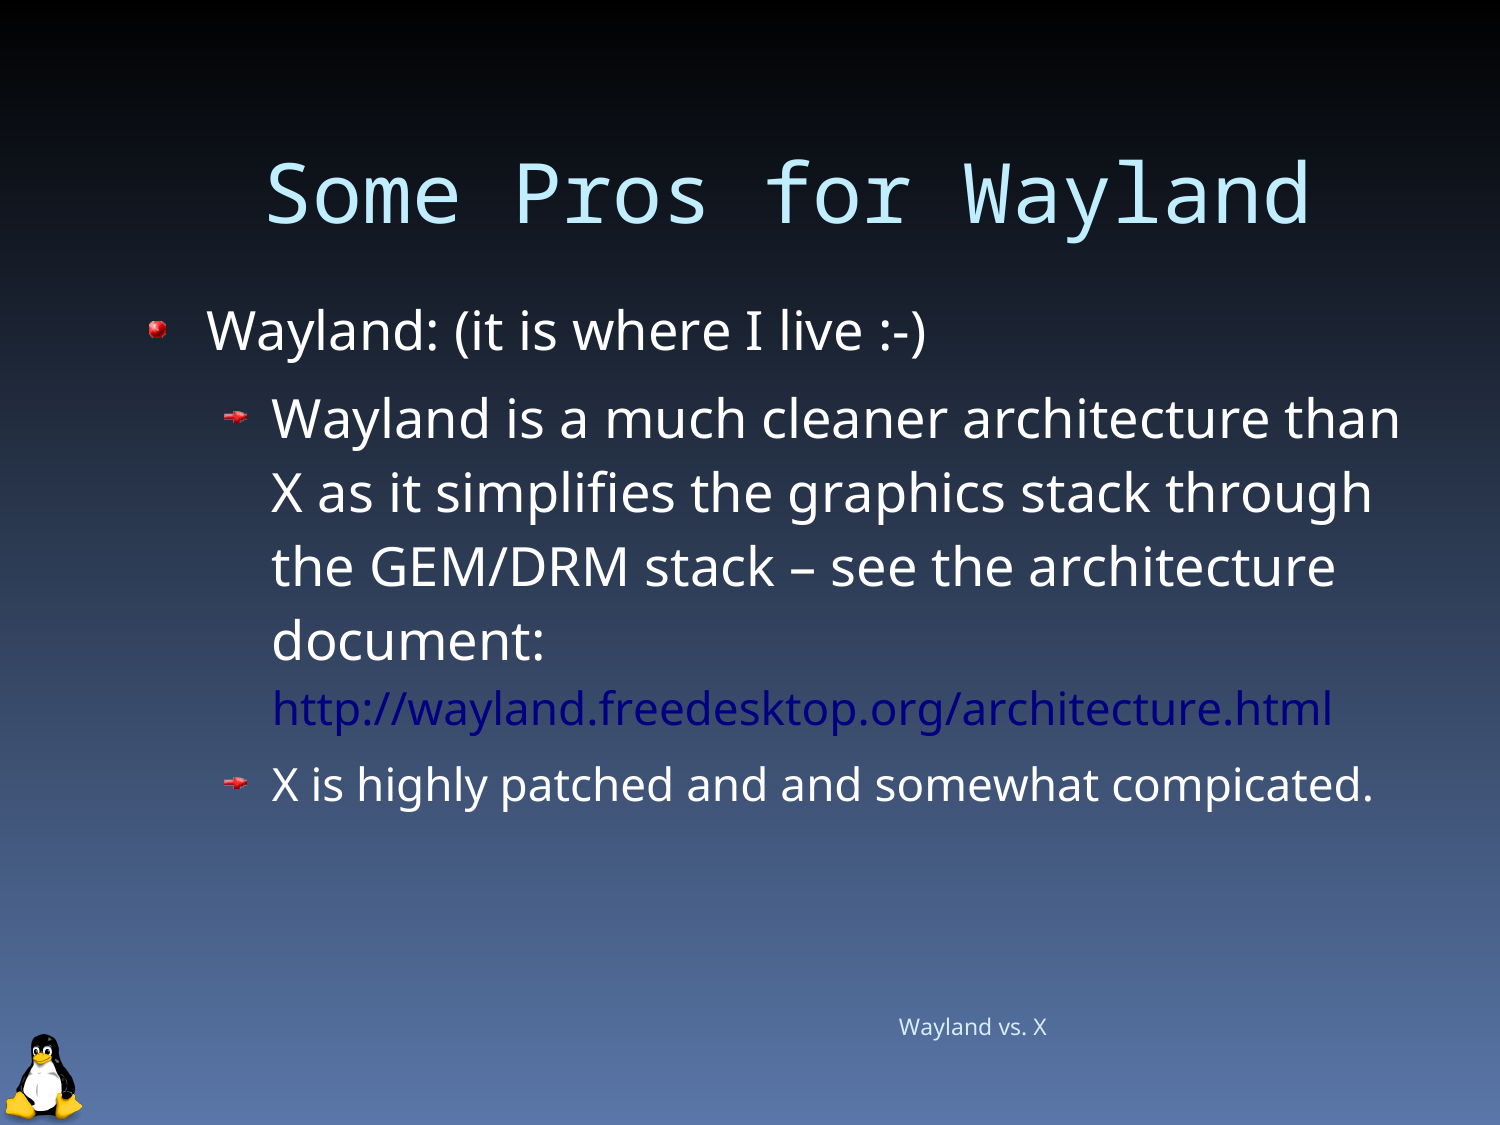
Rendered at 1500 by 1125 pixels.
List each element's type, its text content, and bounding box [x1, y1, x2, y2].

title Some Pros for Wayland [149, 84, 1425, 292]
picture [0, 1034, 82, 1125]
list Wayland: (it is where I live :-) Wayland is a much cleaner architecture than X as it simplifies the graphics stack through the GEM/DRM stack – see the architecture document: http://wayland.freedesktop.org/architecture.html X is highly patched and and somewhat compicated. [149, 292, 1425, 946]
